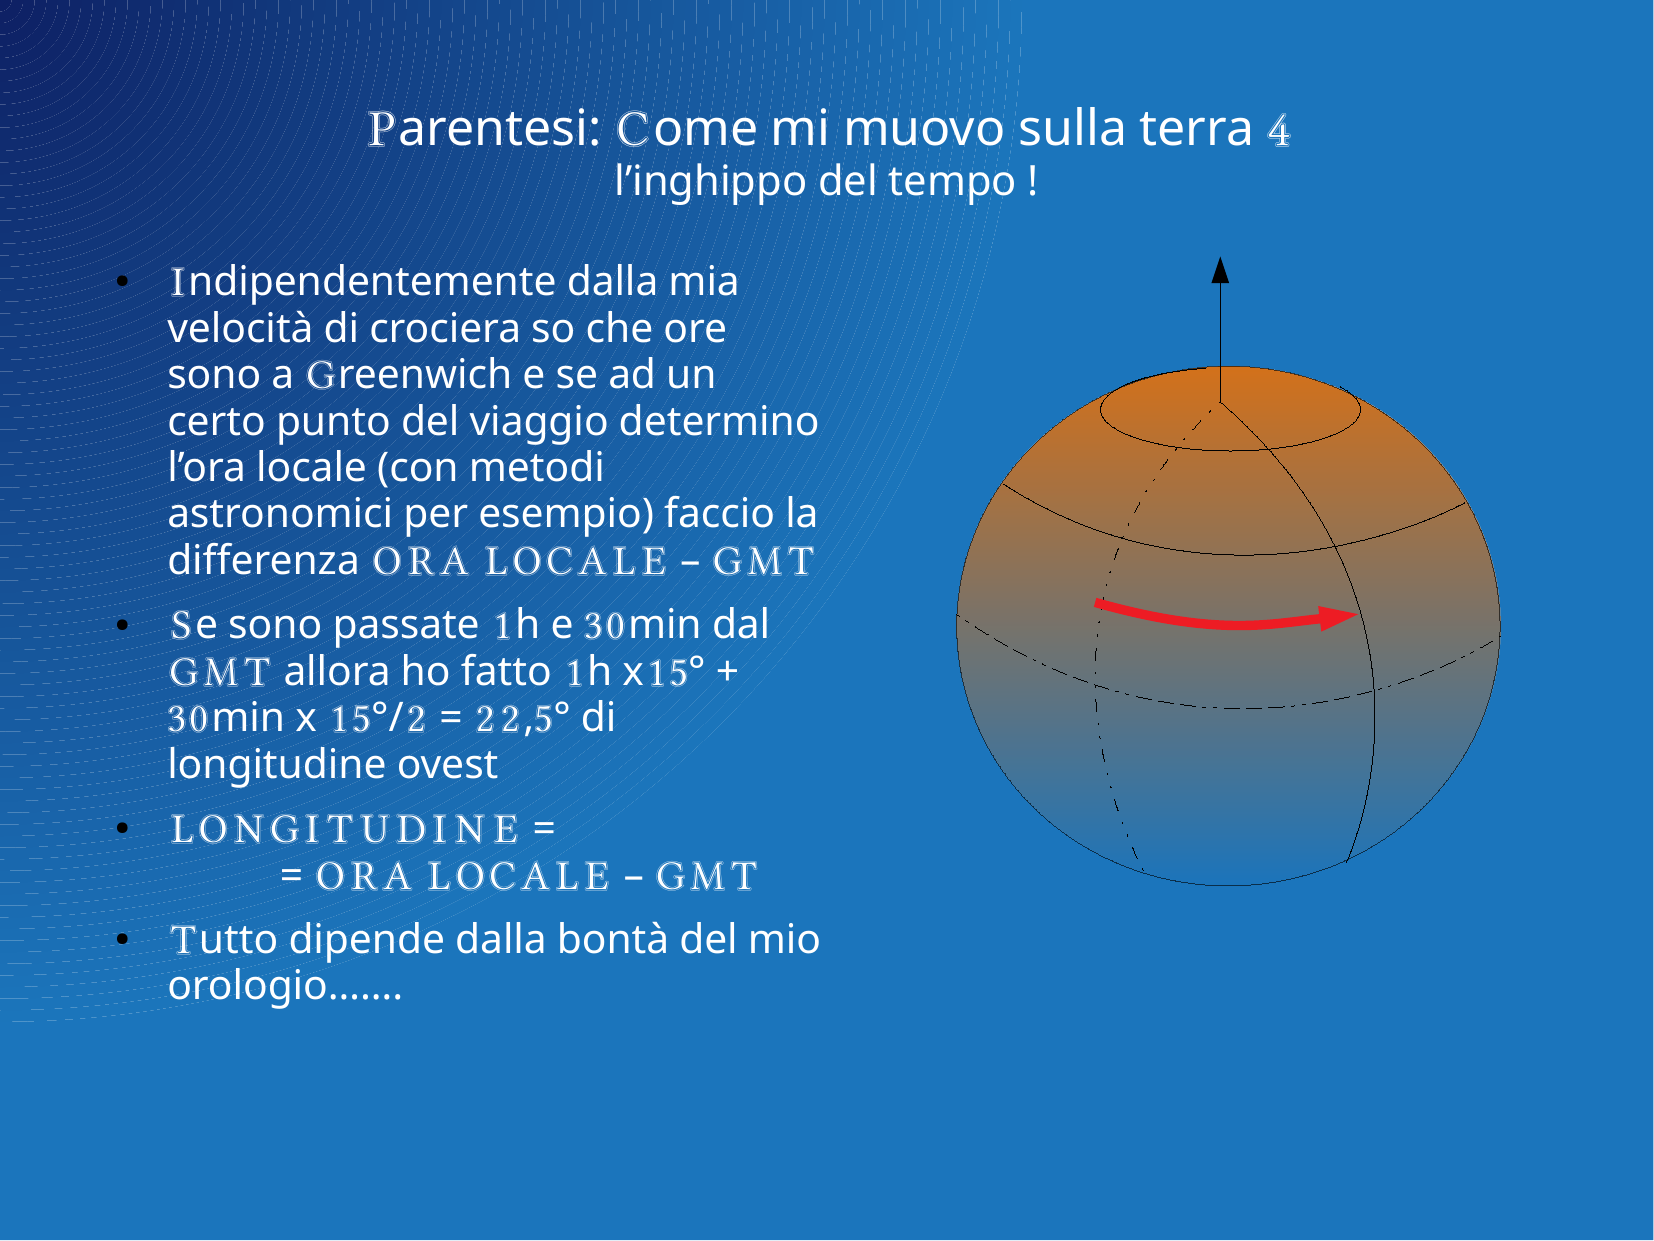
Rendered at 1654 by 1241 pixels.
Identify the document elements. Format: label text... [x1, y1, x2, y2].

list Indipendentemente dalla mia velocità di crociera so che ore sono a Greenwich e se ad un certo punto del viaggio determino l’ora locale (con metodi astronomici per esempio) faccio la differenza ORA LOCALE – GMT Se sono passate 1h e 30min dal GMT allora ho fatto 1h x15° + 30min x 15°/2 = 22,5° di longitudine ovest LONGITUDINE = = ORA LOCALE – GMT Tutto dipende dalla bontà del mio orologio……. [97, 194, 824, 1057]
title Parentesi: Come mi muovo sulla terra 4 l’inghippo del tempo ! [82, 49, 1571, 257]
text_box [956, 366, 1501, 886]
